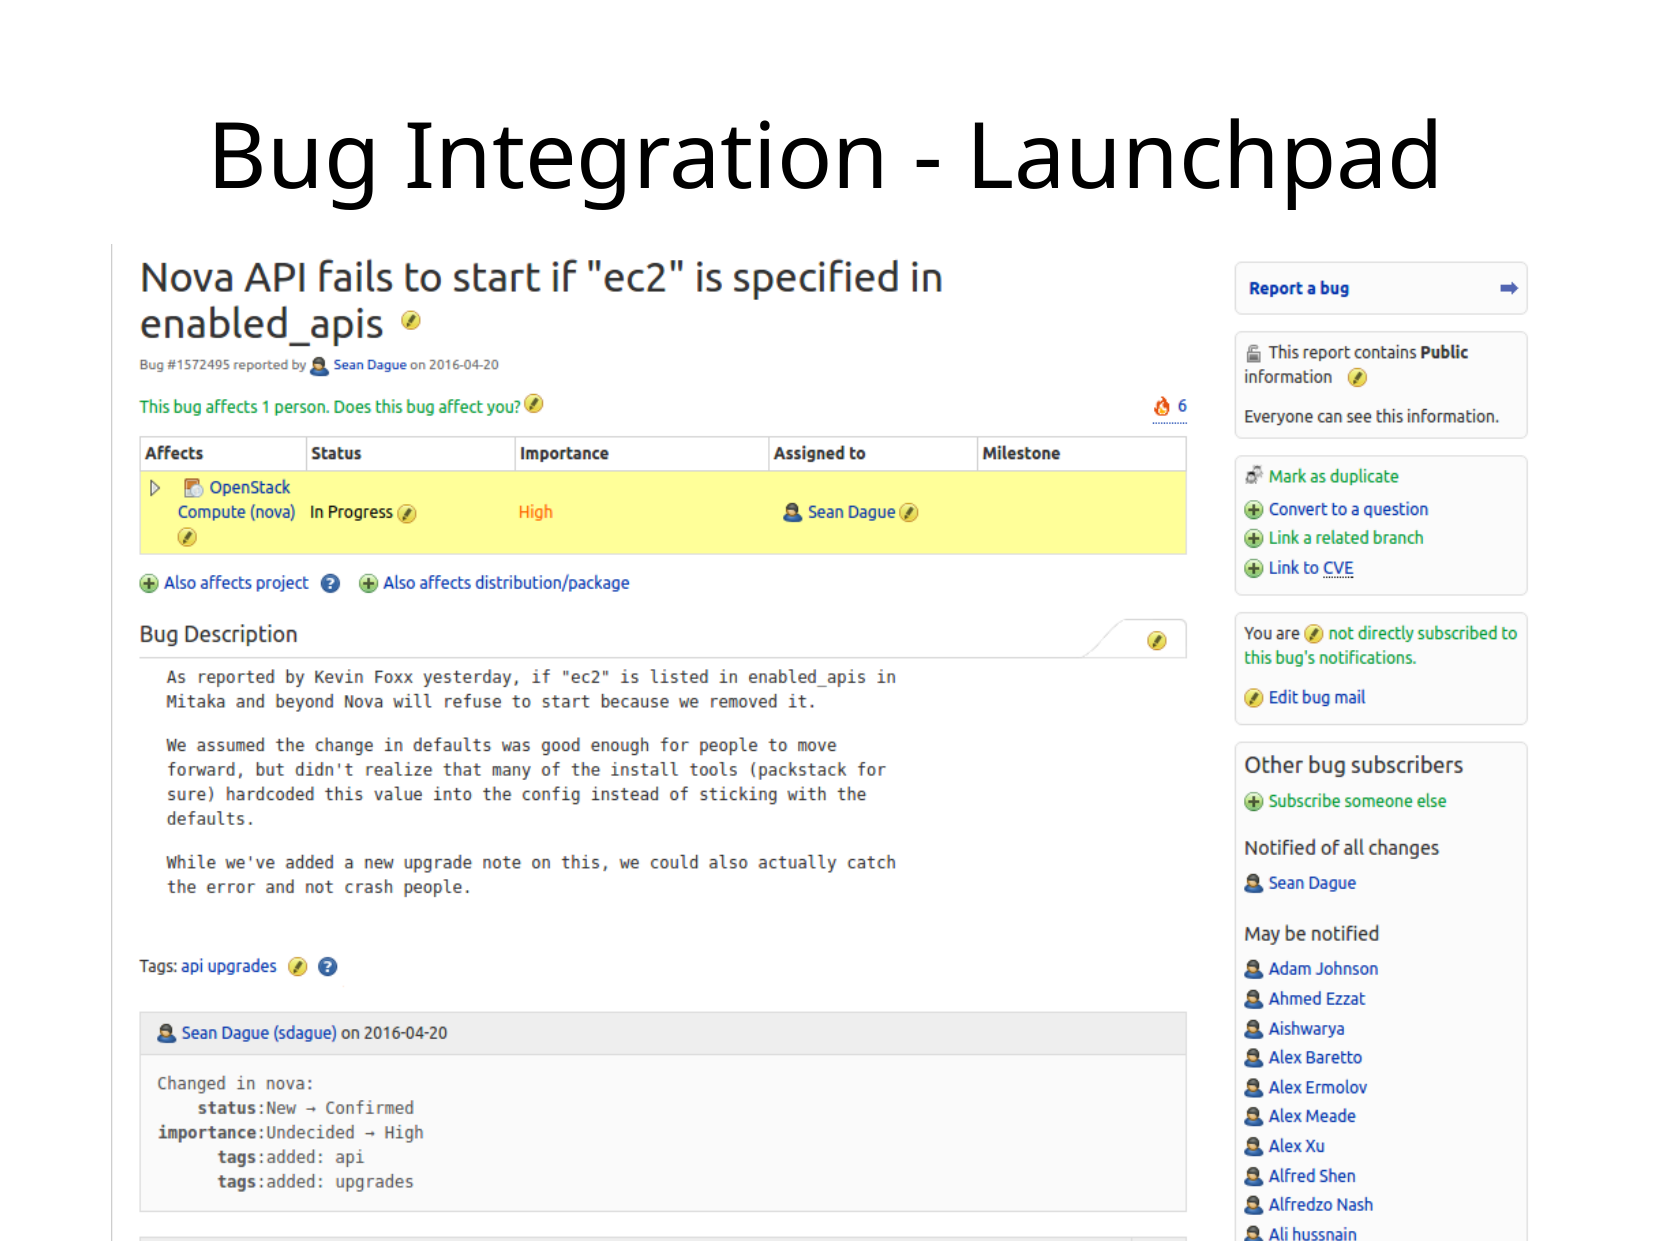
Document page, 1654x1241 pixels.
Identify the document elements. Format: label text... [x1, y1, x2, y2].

picture [111, 244, 1554, 1241]
title Bug Integration - Launchpad [82, 49, 1571, 257]
